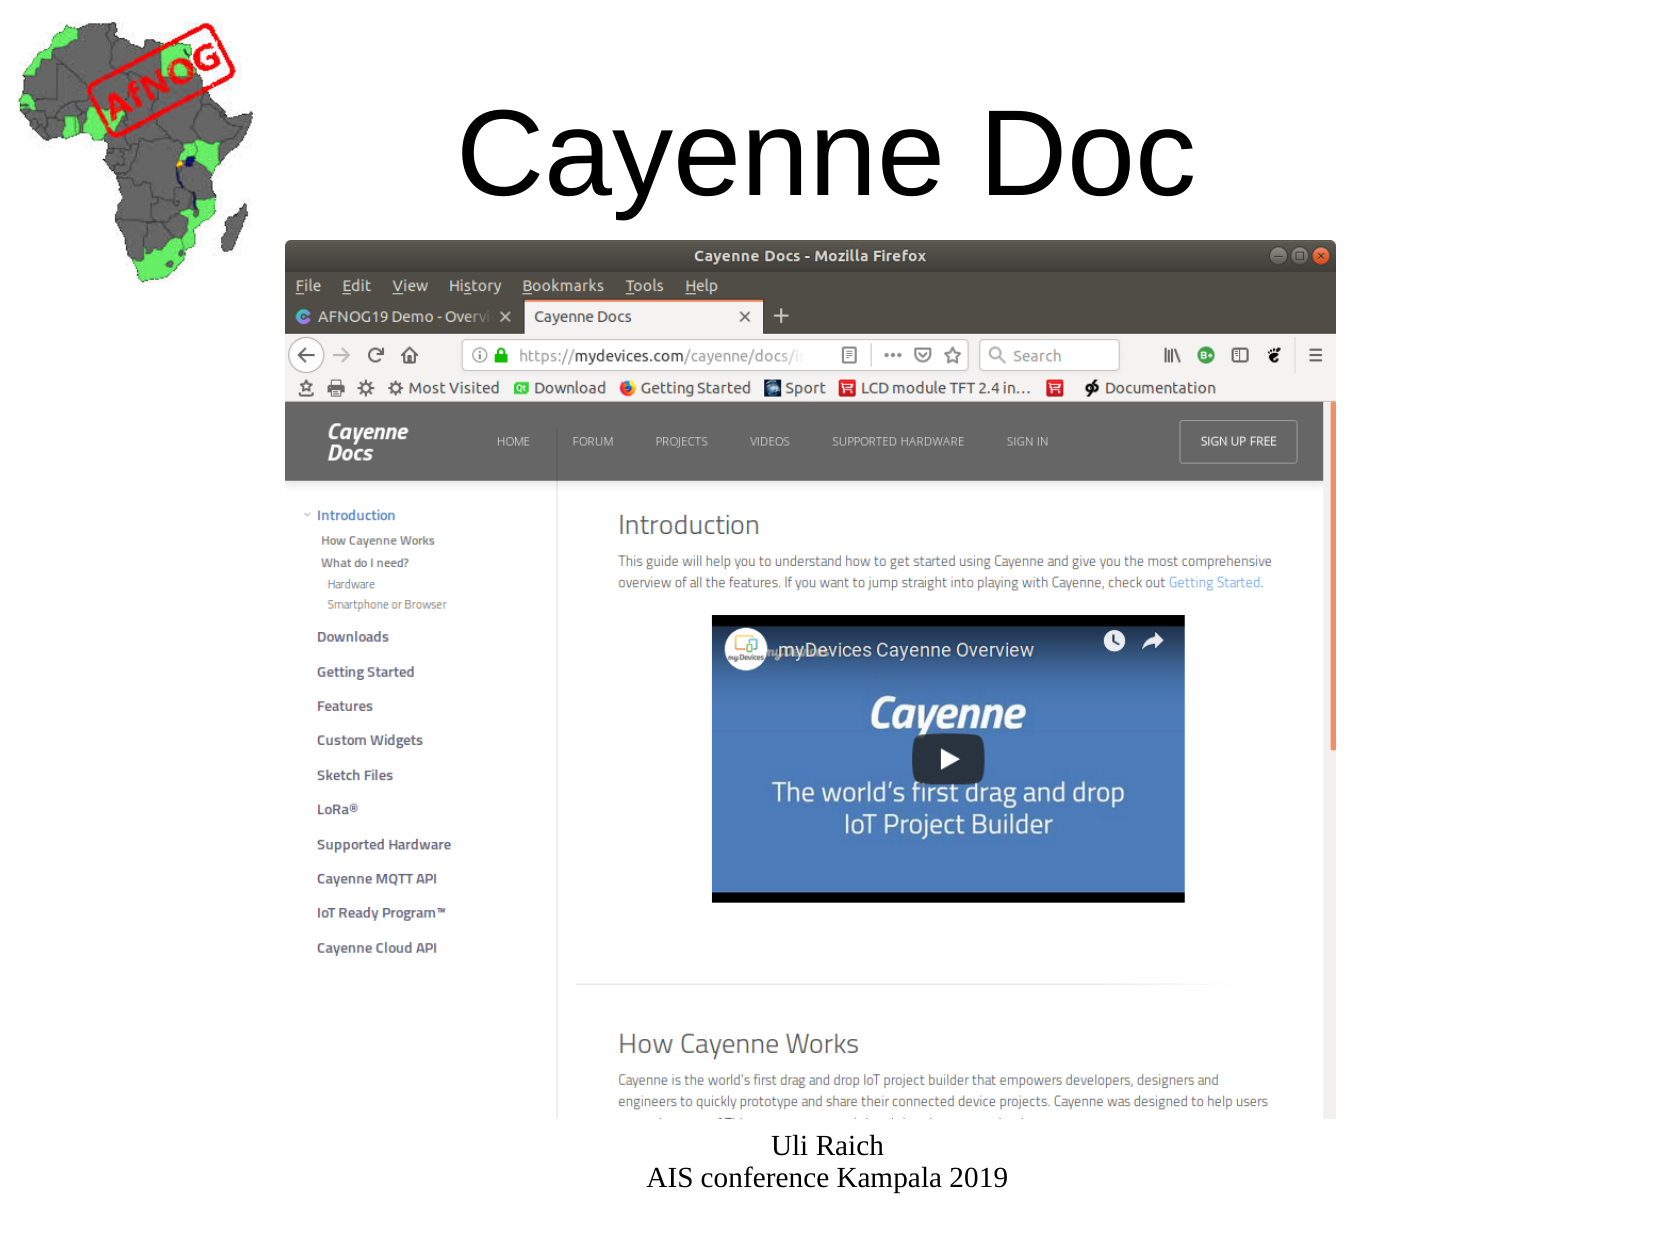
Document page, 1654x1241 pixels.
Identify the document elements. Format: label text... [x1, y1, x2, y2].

picture [285, 240, 1336, 1119]
picture [9, 0, 259, 291]
title Cayenne Doc [82, 49, 1571, 257]
